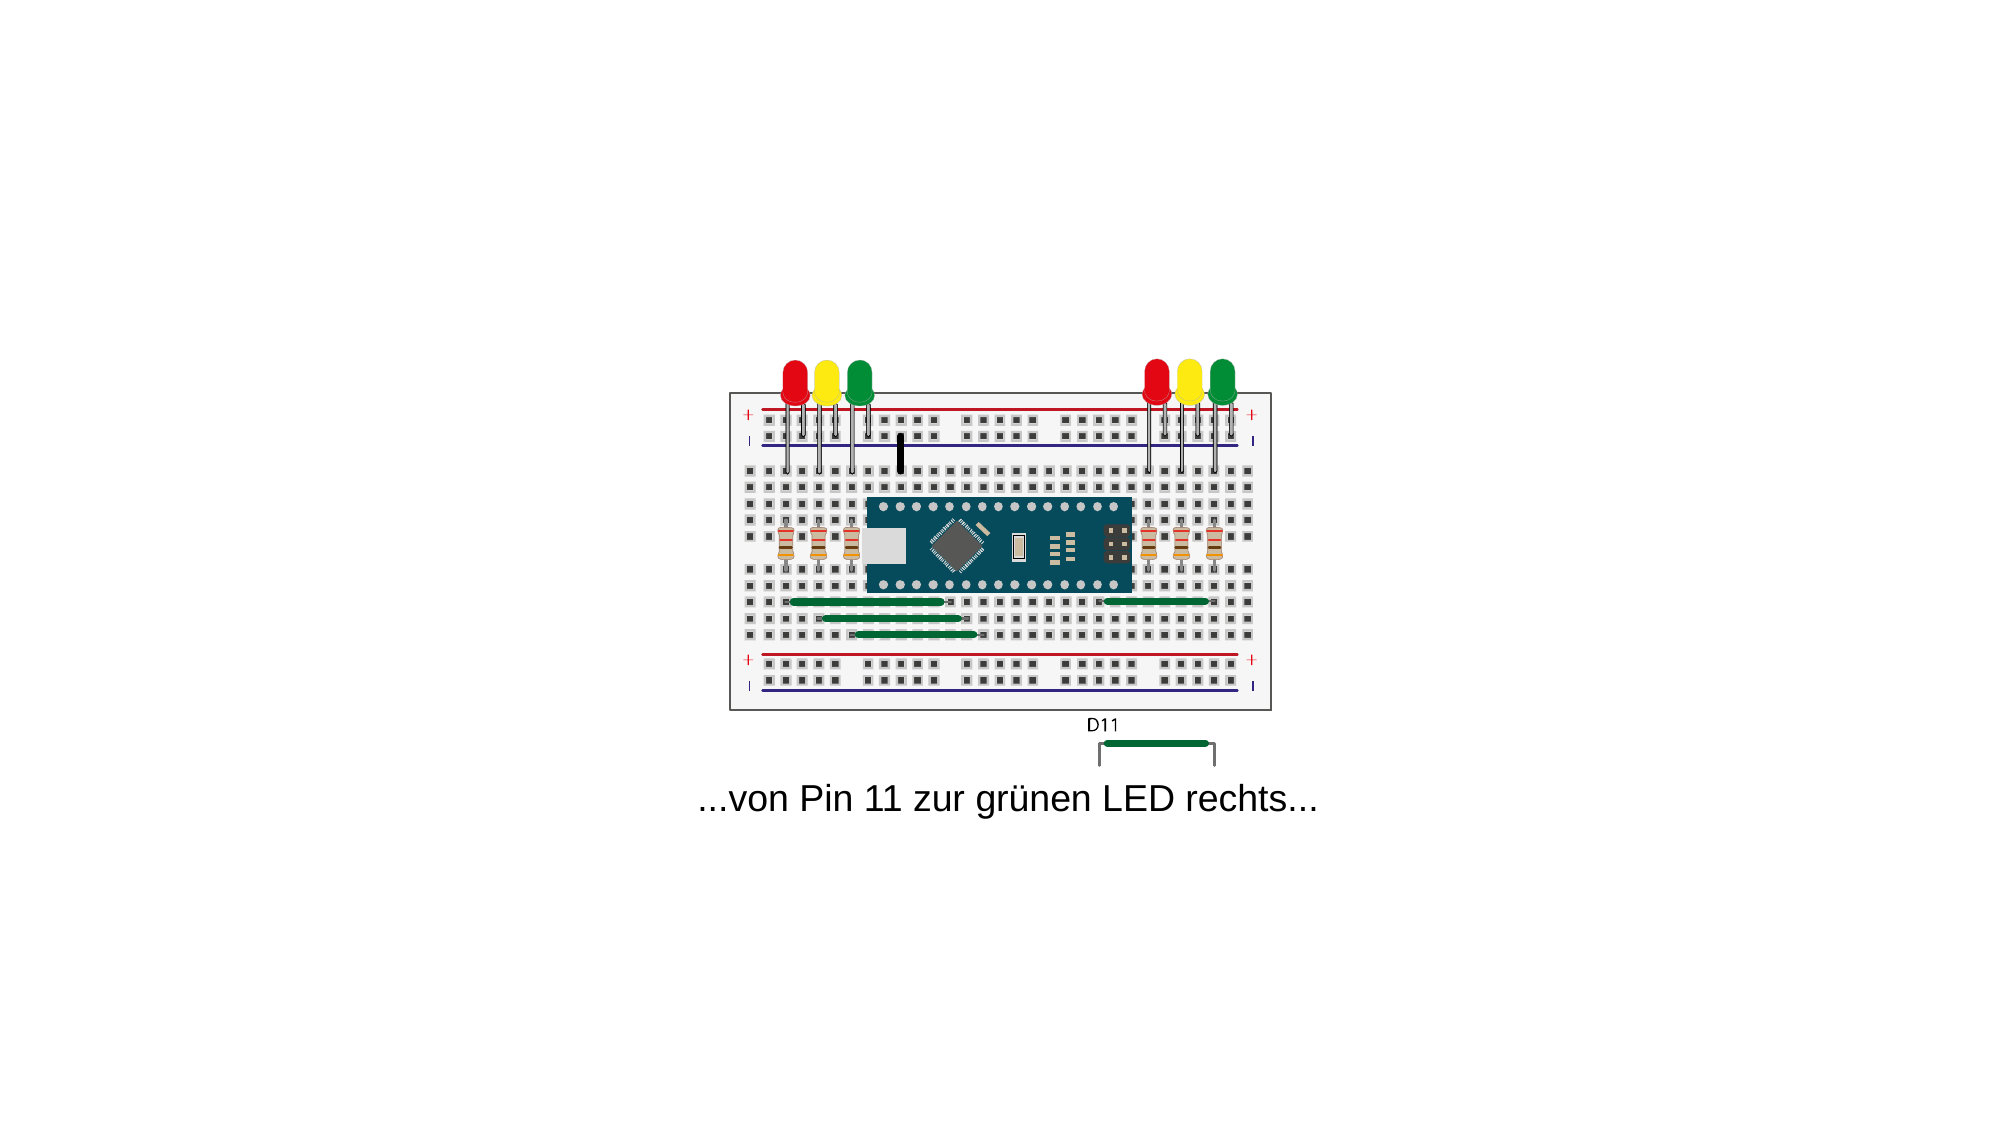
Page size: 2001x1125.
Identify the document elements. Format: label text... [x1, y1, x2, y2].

text_box ...von Pin 11 zur grünen LED rechts... [682, 769, 1335, 827]
picture [727, 358, 1273, 767]
